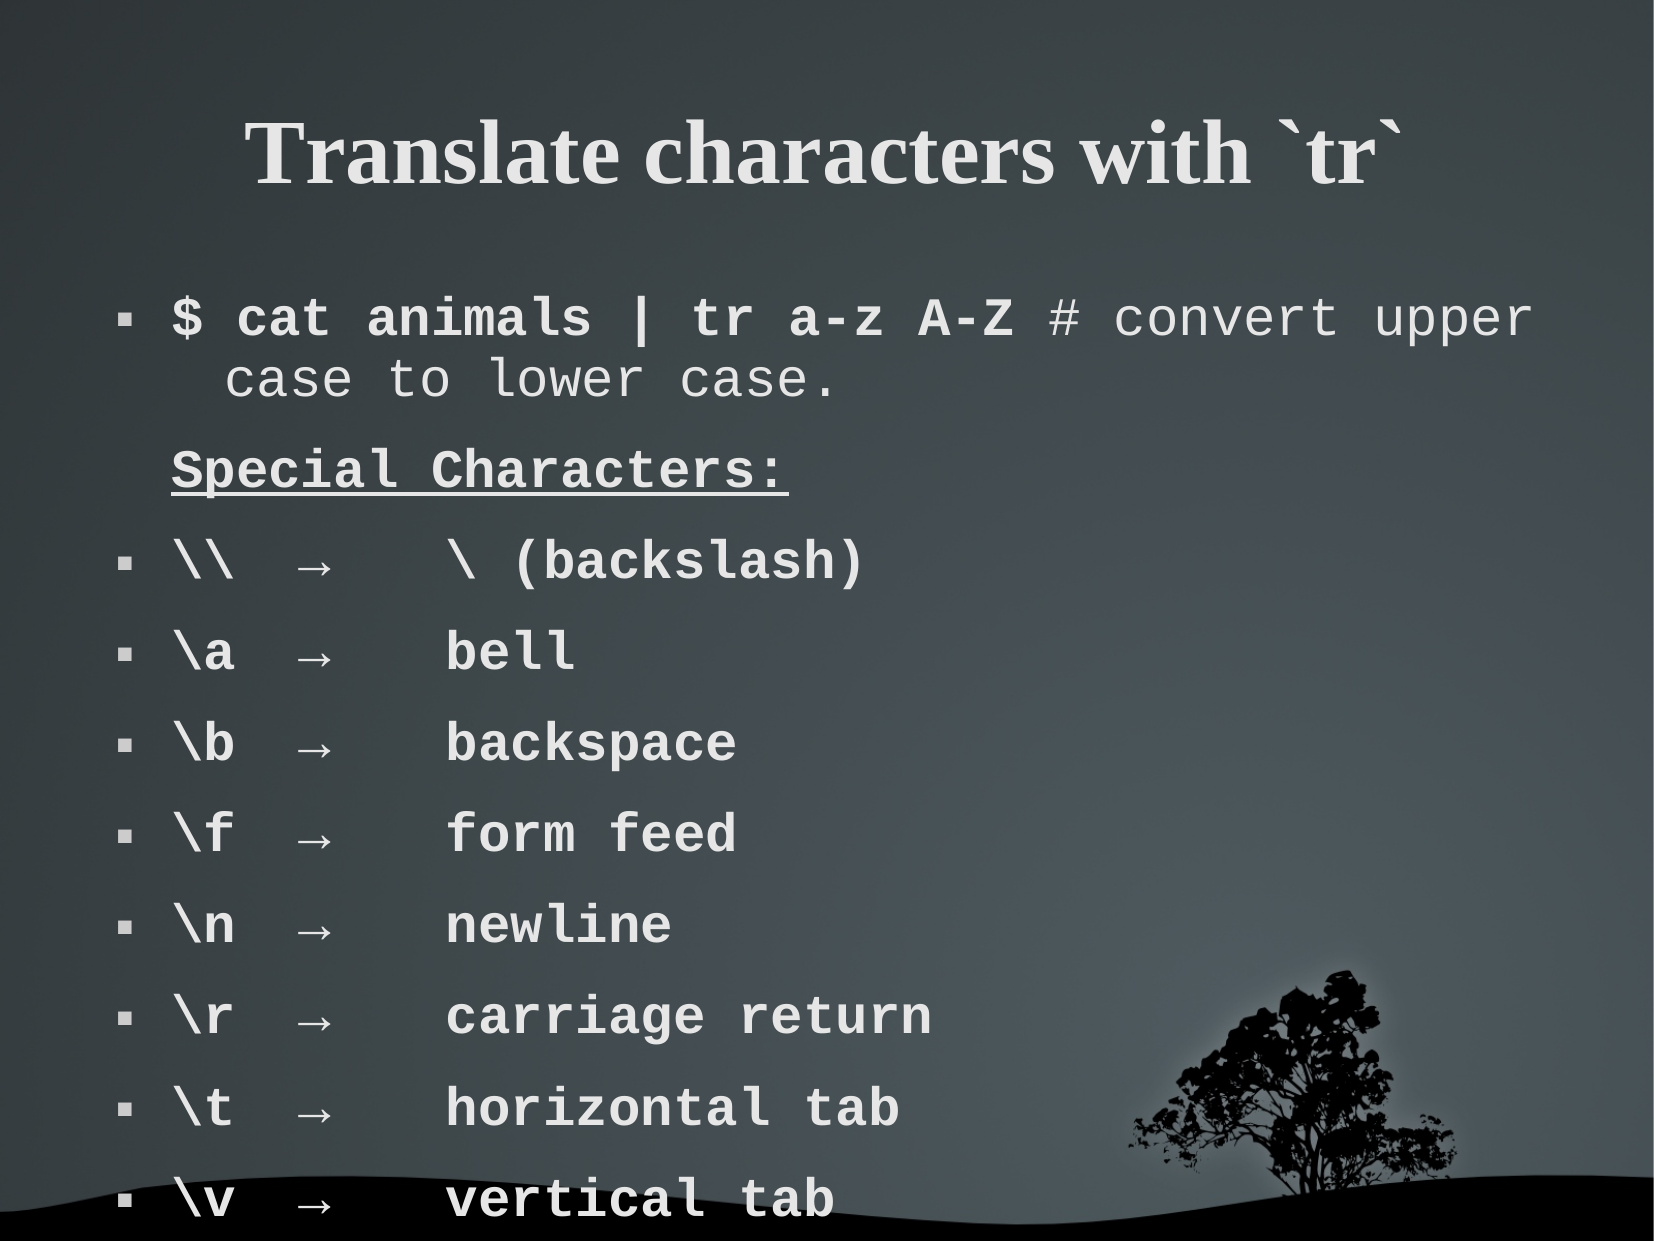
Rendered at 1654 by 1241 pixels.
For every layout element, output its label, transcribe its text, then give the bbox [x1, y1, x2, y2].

title Translate characters with `tr` [82, 49, 1571, 257]
list $ cat animals | tr a-z A-Z # convert upper case to lower case. Special Characters: \\ → \ (backslash) \a → bell \b → backspace \f → form feed \n → newline \r → carriage return \t → horizontal tab \v → vertical tab [82, 290, 1569, 1233]
picture [0, 0, 1654, 1241]
